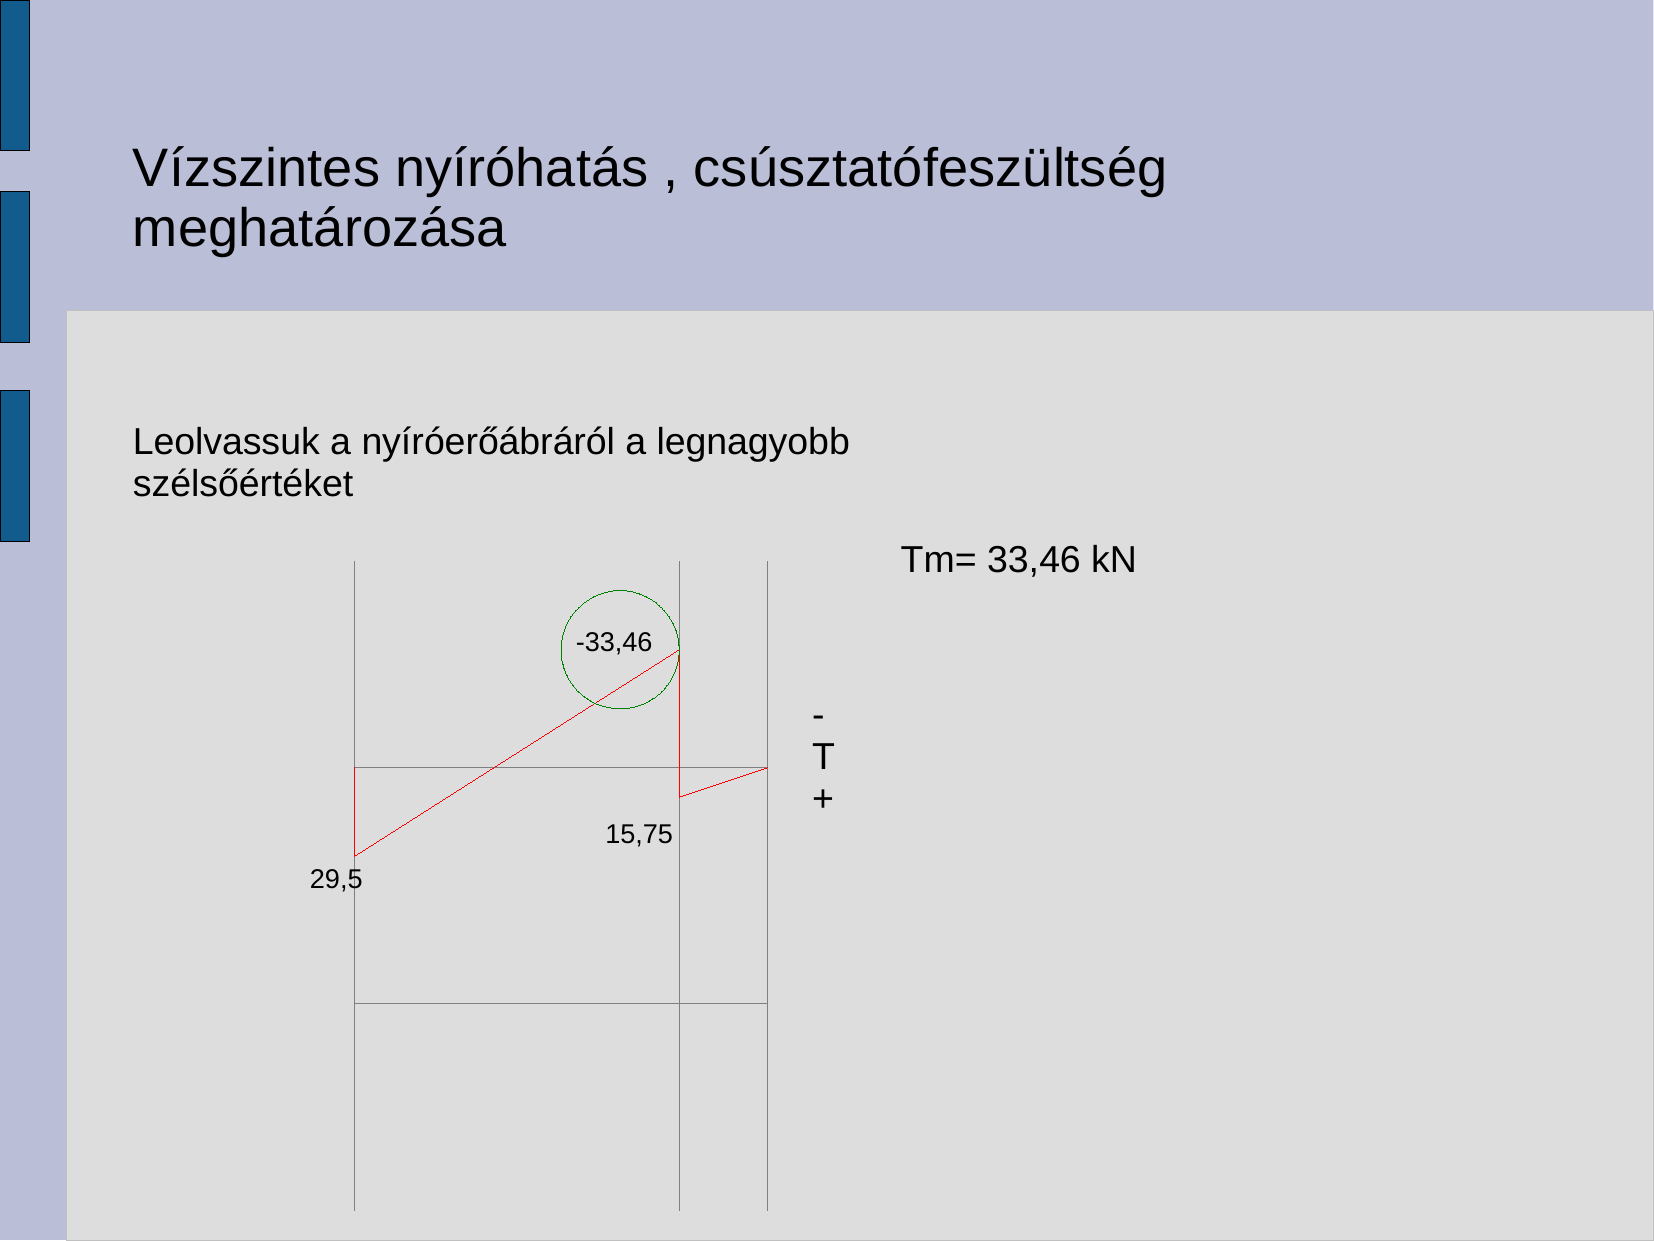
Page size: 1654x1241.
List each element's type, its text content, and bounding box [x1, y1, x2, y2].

text_box - T + [797, 685, 857, 827]
text_box 15,75 [590, 811, 709, 857]
text_box -33,46 [561, 620, 680, 665]
text_box Vízszintes nyíróhatás , csúsztatófeszültség meghatározása [118, 129, 1477, 266]
text_box 29,5 [295, 856, 384, 902]
text_box Tm= 33,46 kN [885, 531, 1182, 589]
text_box Leolvassuk a nyíróerőábráról a legnagyobb szélsőértéket [118, 413, 886, 513]
